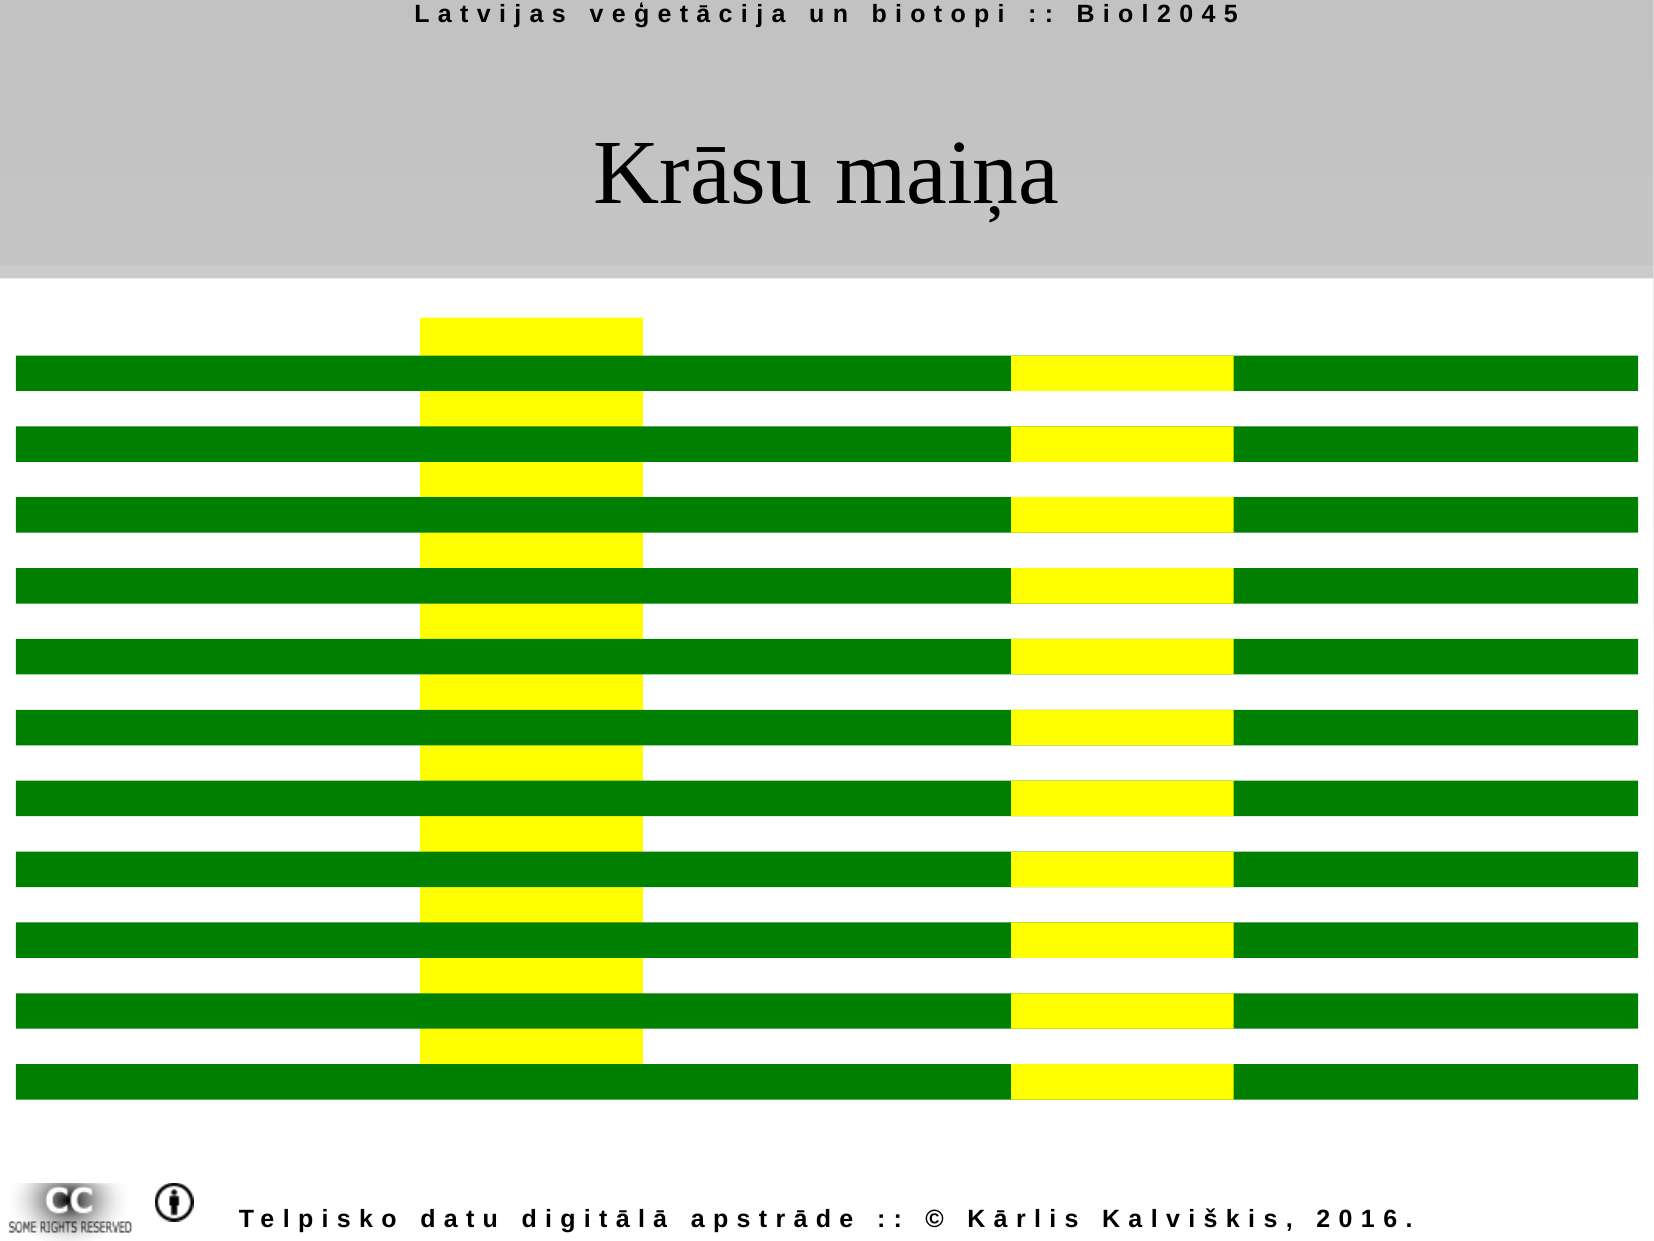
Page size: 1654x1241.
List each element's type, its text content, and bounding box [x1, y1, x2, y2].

picture [0, 1177, 1654, 1241]
text_box [0, 278, 1654, 1177]
picture [0, 0, 1654, 278]
title Krāsu maiņa [29, 49, 1625, 296]
